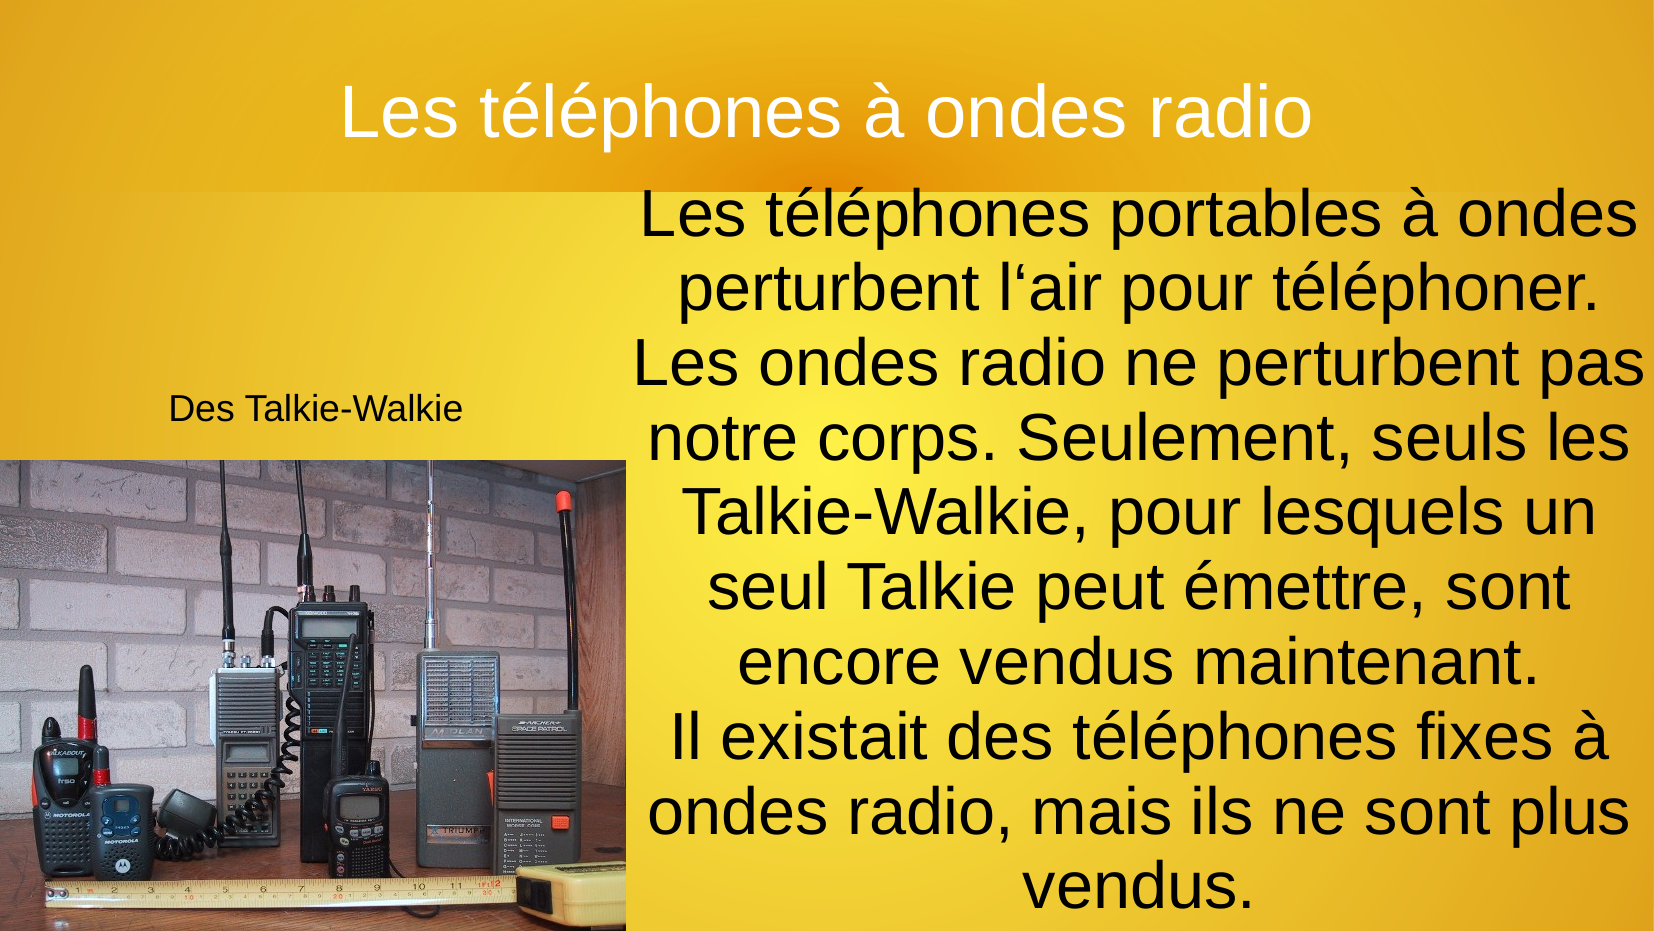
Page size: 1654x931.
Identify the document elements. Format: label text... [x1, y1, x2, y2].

picture [0, 460, 626, 931]
text_box Des Talkie-Walkie [153, 380, 479, 438]
subtitle Les téléphones portables à ondes perturbent l‘air pour téléphoner. Les ondes radio ne perturbent pas notre corps. Seulement, seuls les Talkie-Walkie, pour lesquels un seul Talkie peut émettre, sont encore vendus maintenant. Il existait des téléphones fixes à ondes radio, mais ils ne sont plus vendus. [625, 138, 1654, 931]
title Les téléphones à ondes radio [82, 35, 1571, 189]
